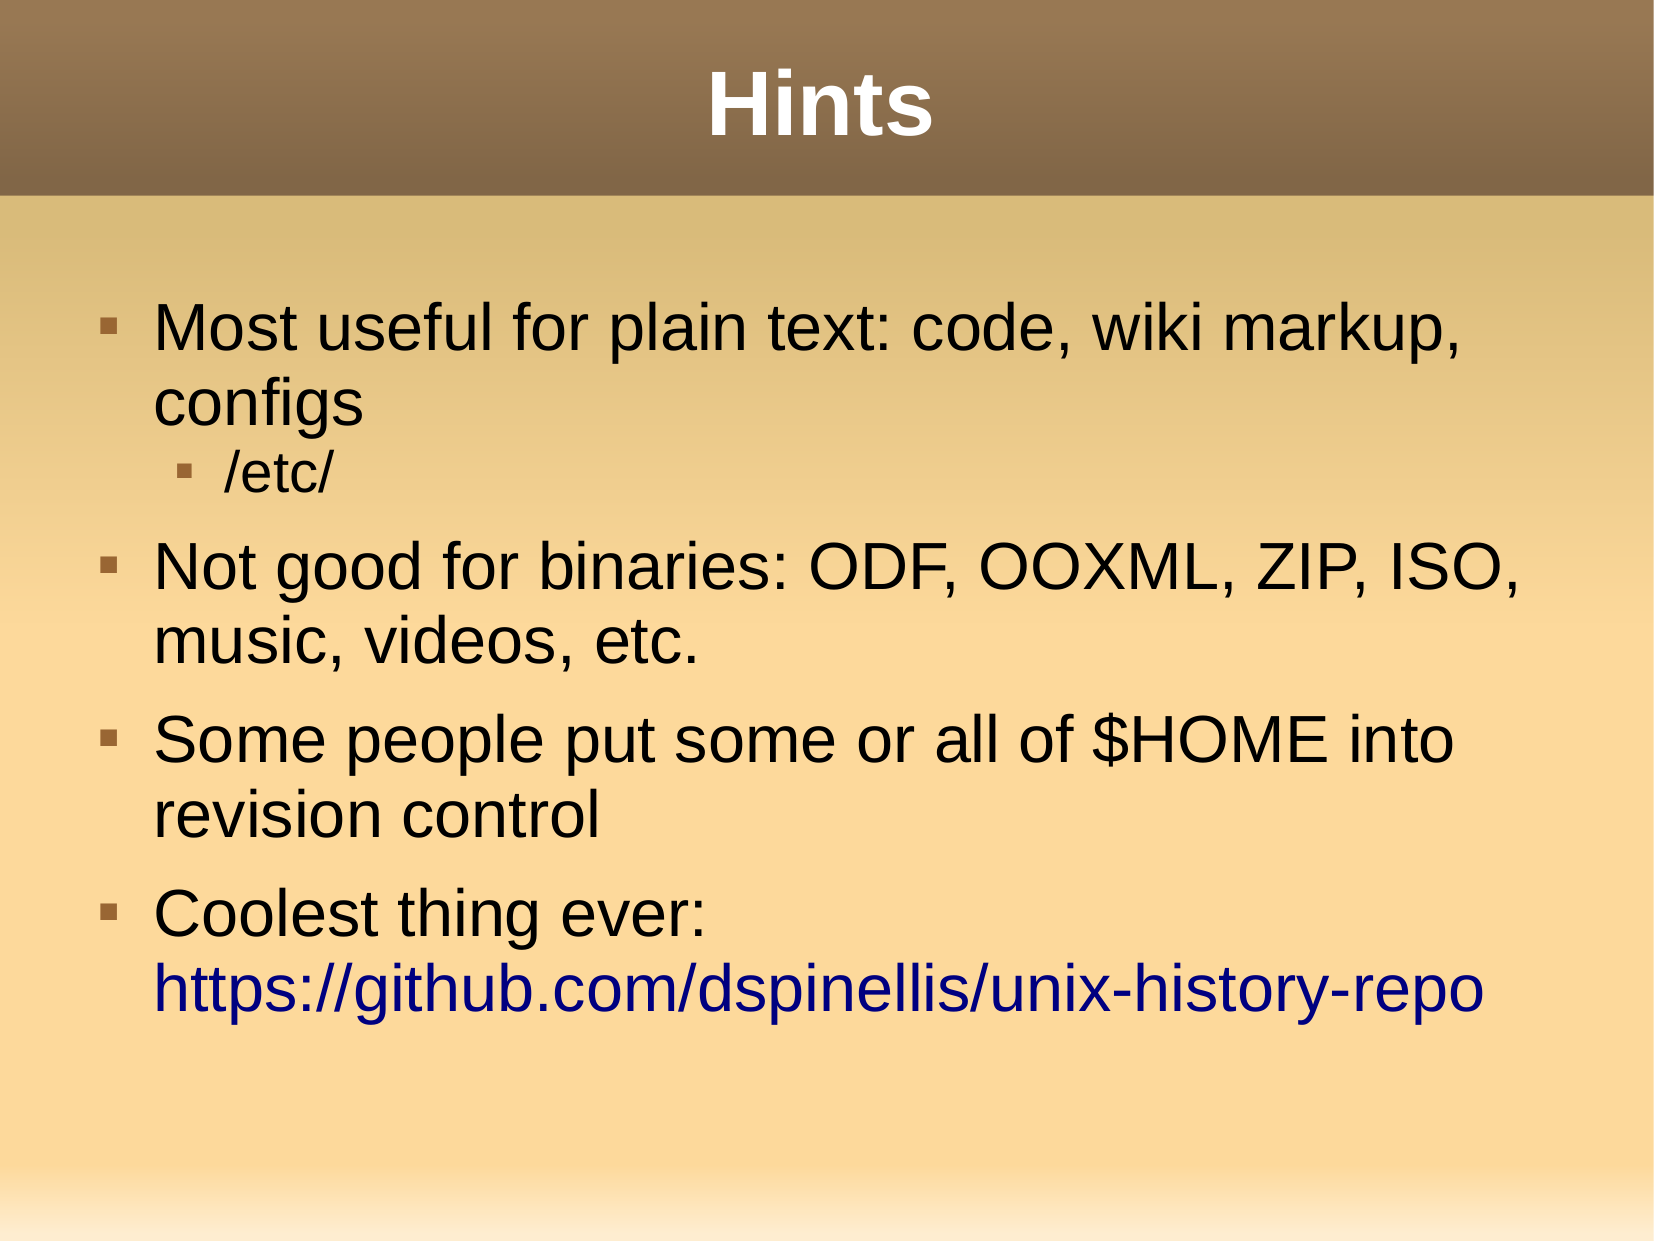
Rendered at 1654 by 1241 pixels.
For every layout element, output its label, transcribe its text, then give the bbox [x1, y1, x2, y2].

list Most useful for plain text: code, wiki markup, configs /etc/ Not good for binaries: ODF, OOXML, ZIP, ISO, music, videos, etc. Some people put some or all of $HOME into revision control Coolest thing ever: https://github.com/dspinellis/unix-history-repo [82, 290, 1571, 1109]
title Hints [76, 0, 1565, 208]
picture [0, 0, 1654, 1241]
